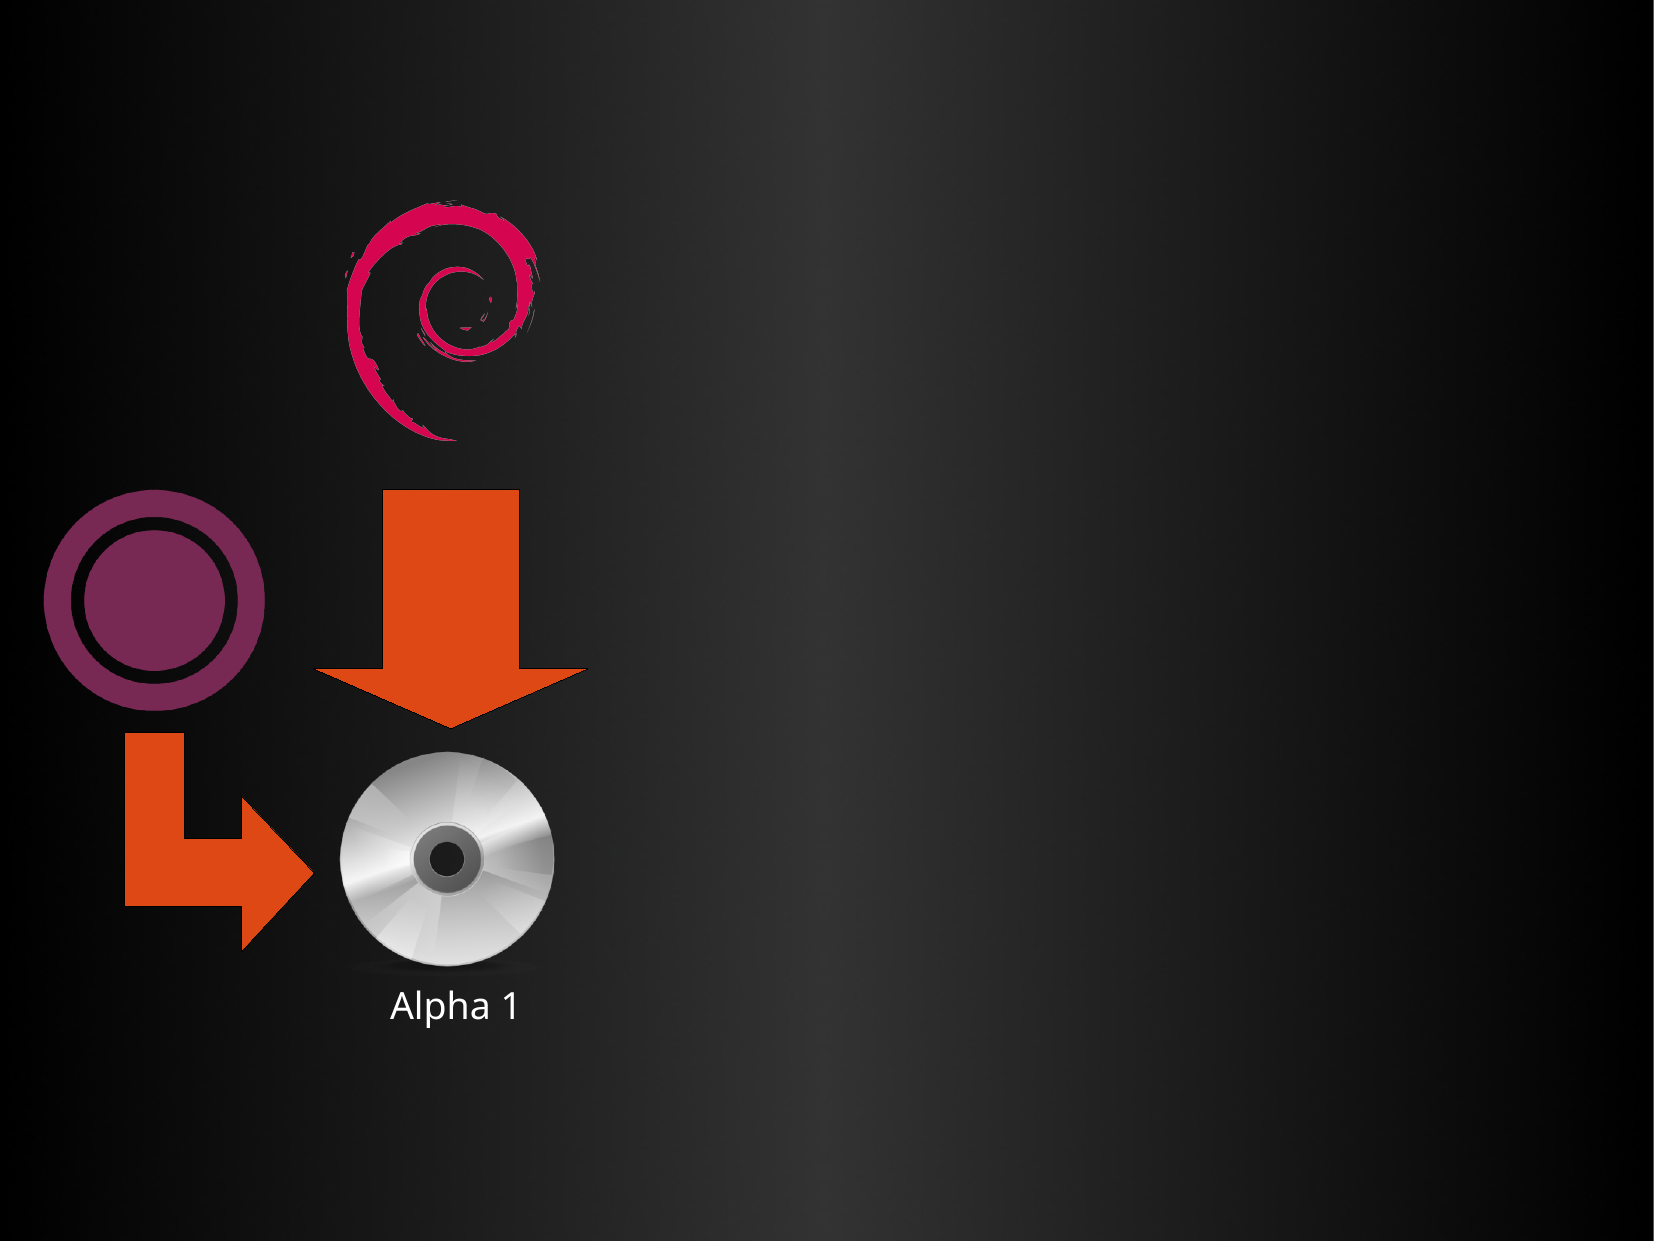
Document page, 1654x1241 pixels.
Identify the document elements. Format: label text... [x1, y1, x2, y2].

text_box [124, 732, 315, 952]
text_box Alpha 1 [375, 972, 540, 1030]
text_box [313, 489, 588, 729]
picture [0, 0, 1654, 1241]
